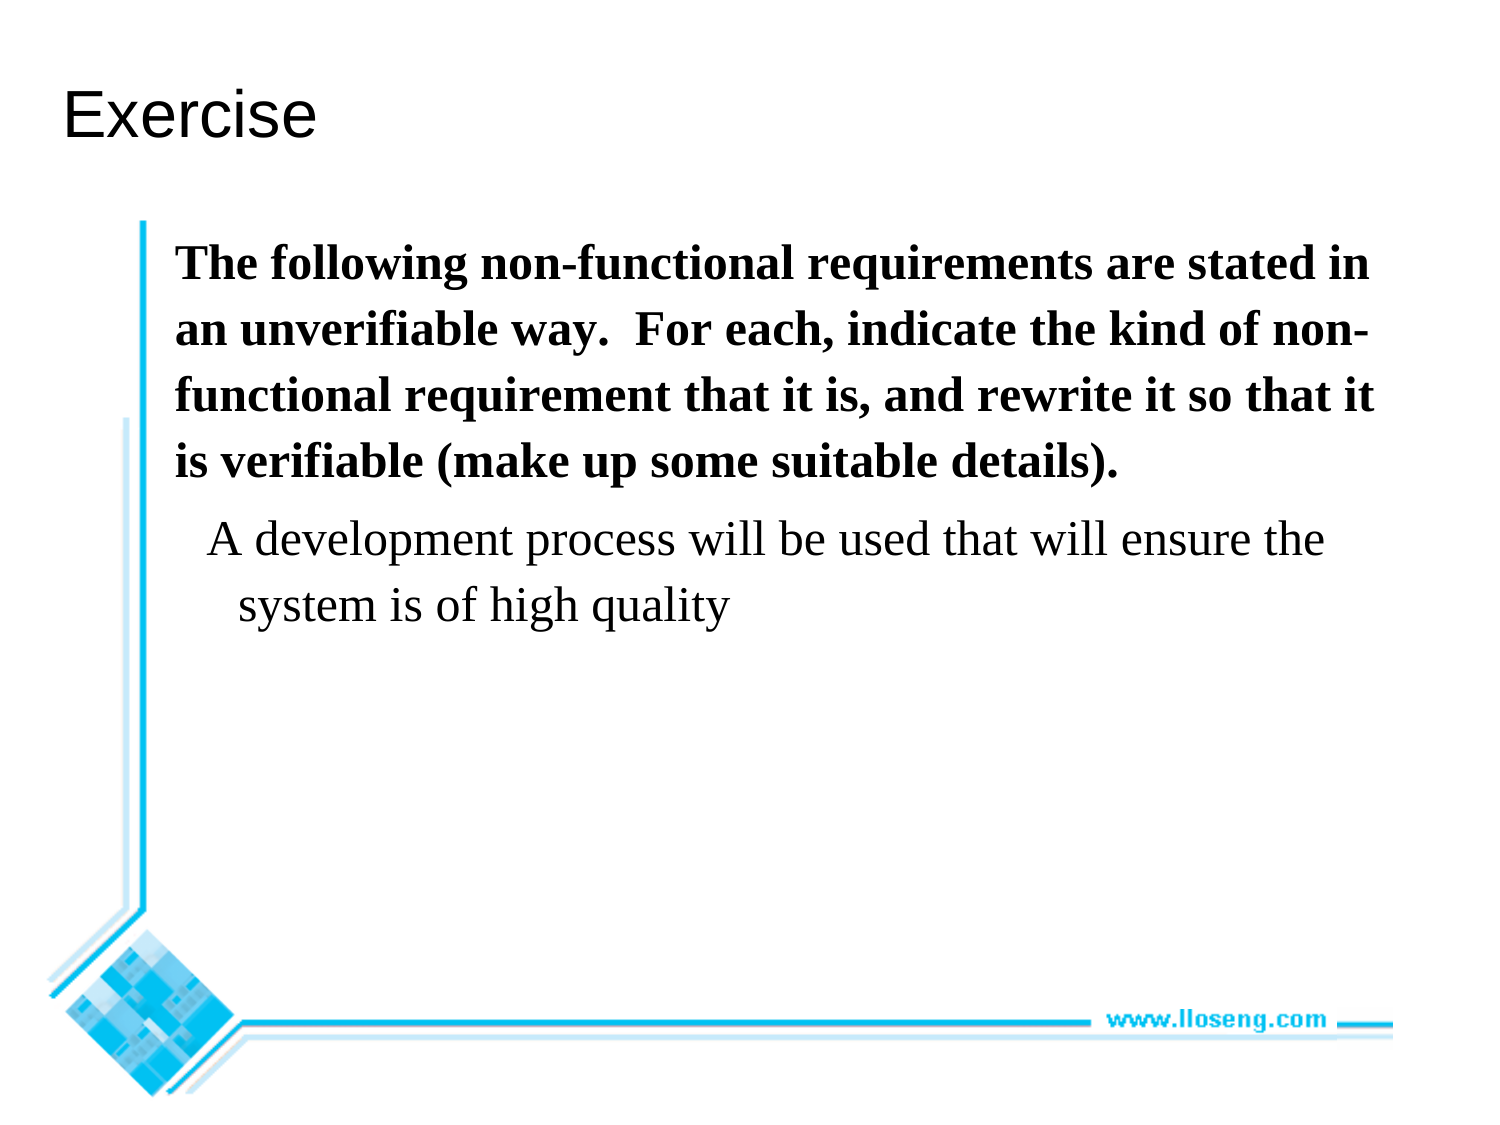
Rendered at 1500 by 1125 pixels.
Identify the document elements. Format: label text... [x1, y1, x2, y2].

title Exercise [62, 37, 1413, 188]
list The following non-functional requirements are stated in an unverifiable way. For each, indicate the kind of non-functional requirement that it is, and rewrite it so that it is verifiable (make up some suitable details). A development process will be used that will ensure the system is of high quality [174, 224, 1413, 1013]
picture [35, 209, 1393, 1099]
